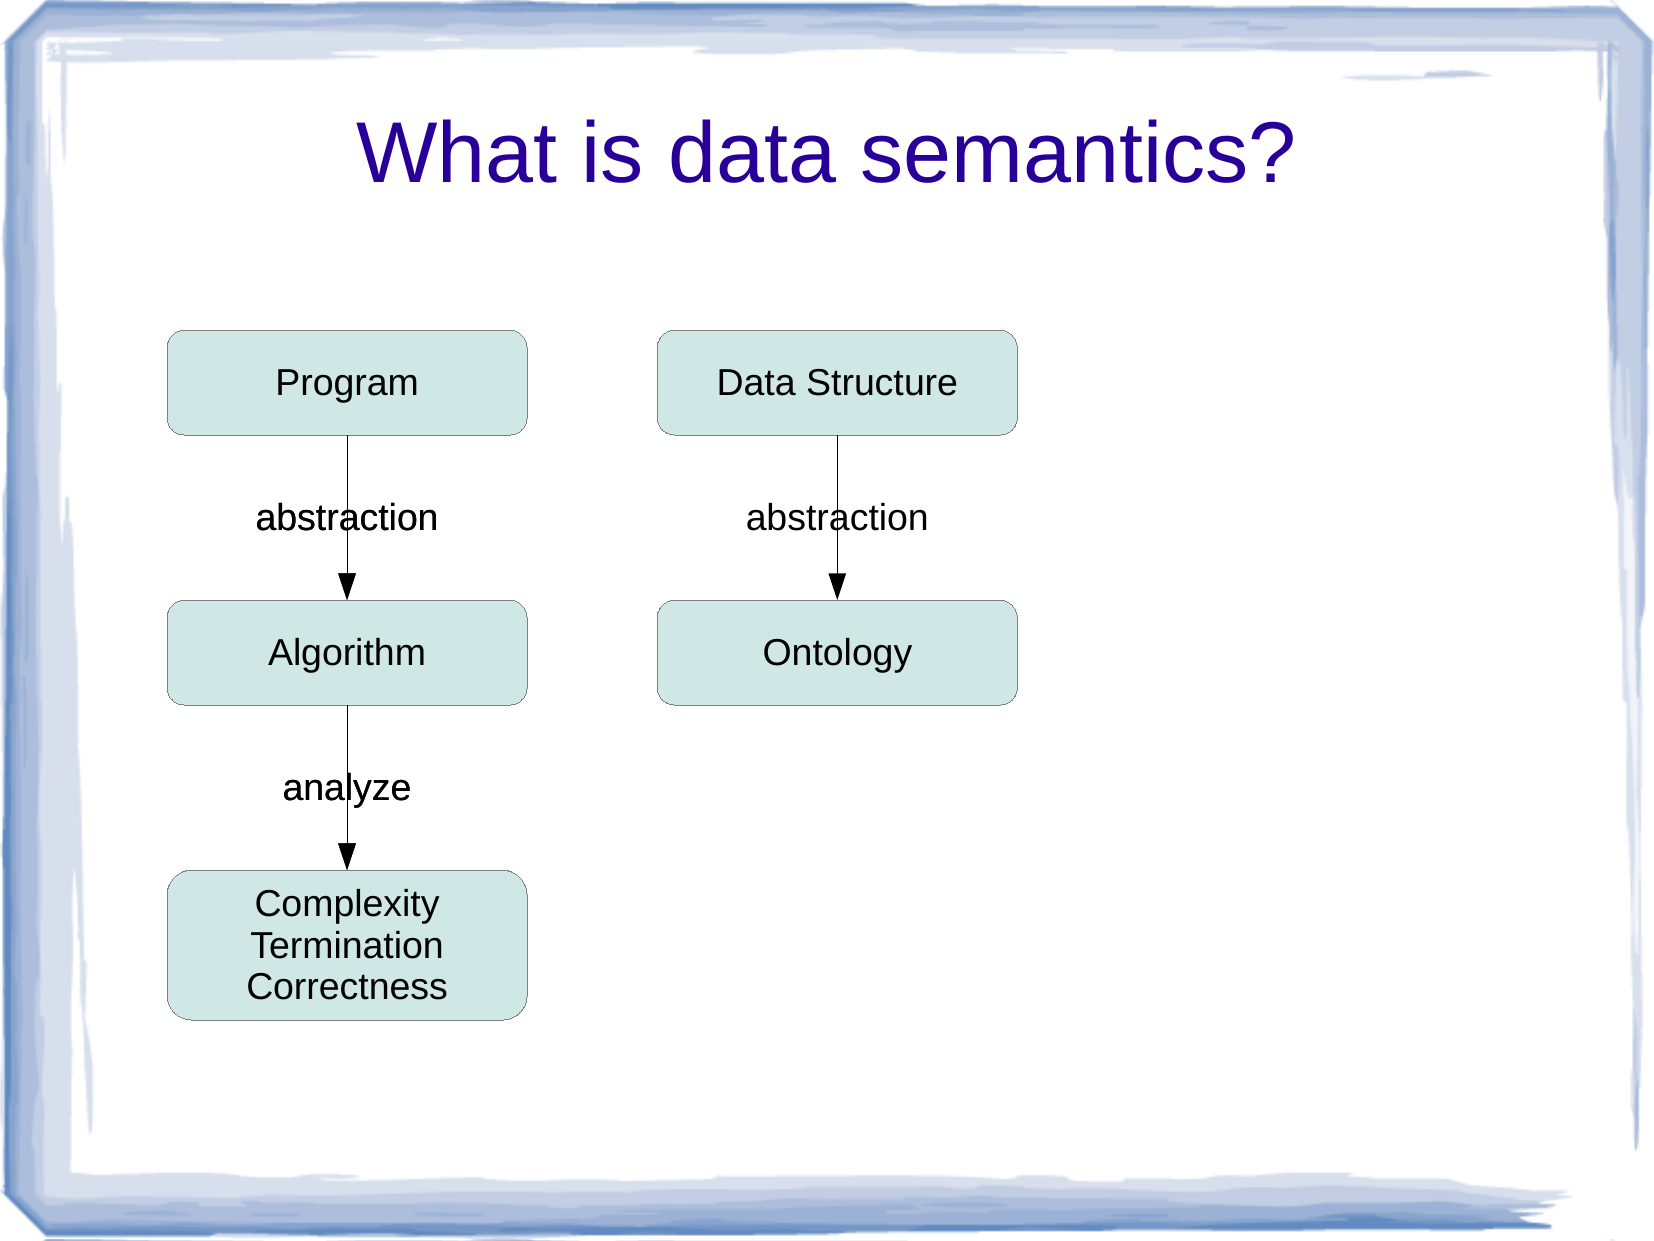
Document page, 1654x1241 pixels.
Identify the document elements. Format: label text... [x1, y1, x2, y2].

text_box Complexity Termination Correctness [167, 870, 528, 1021]
text_box Data Structure [657, 330, 1018, 436]
picture [0, 0, 1654, 1241]
title What is data semantics? [82, 49, 1571, 257]
text_box Ontology [657, 600, 1018, 706]
text_box Algorithm [167, 600, 528, 706]
text_box Program [167, 330, 528, 436]
